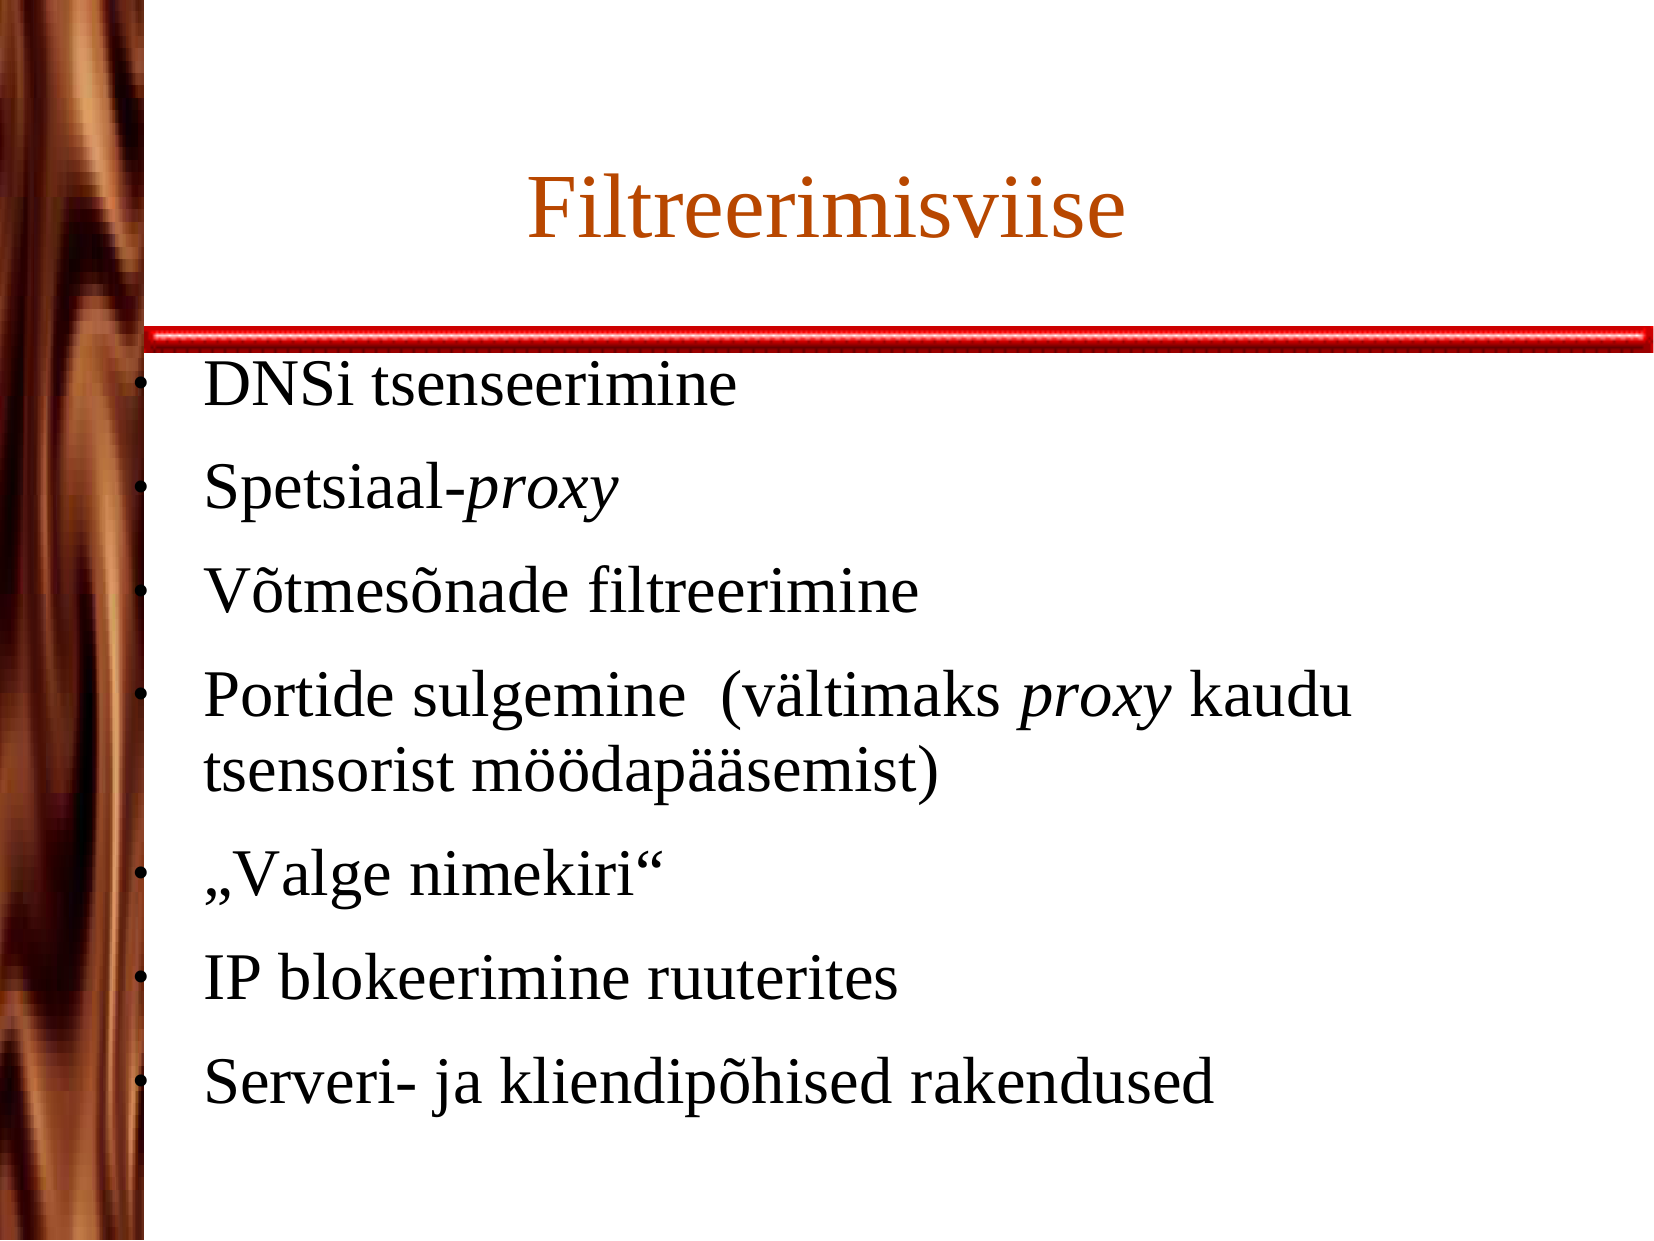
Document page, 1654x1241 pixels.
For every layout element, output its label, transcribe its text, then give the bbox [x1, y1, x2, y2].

list DNSi tsenseerimine Spetsiaal-proxy Võtmesõnade filtreerimine Portide sulgemine (vältimaks proxy kaudu tsensorist möödapääsemist) „Valge nimekiri“ IP blokeerimine ruuterites Serveri- ja kliendipõhised rakendused [121, 344, 1533, 1149]
picture [0, 0, 1654, 1240]
title Filtreerimisviise [121, 98, 1533, 314]
